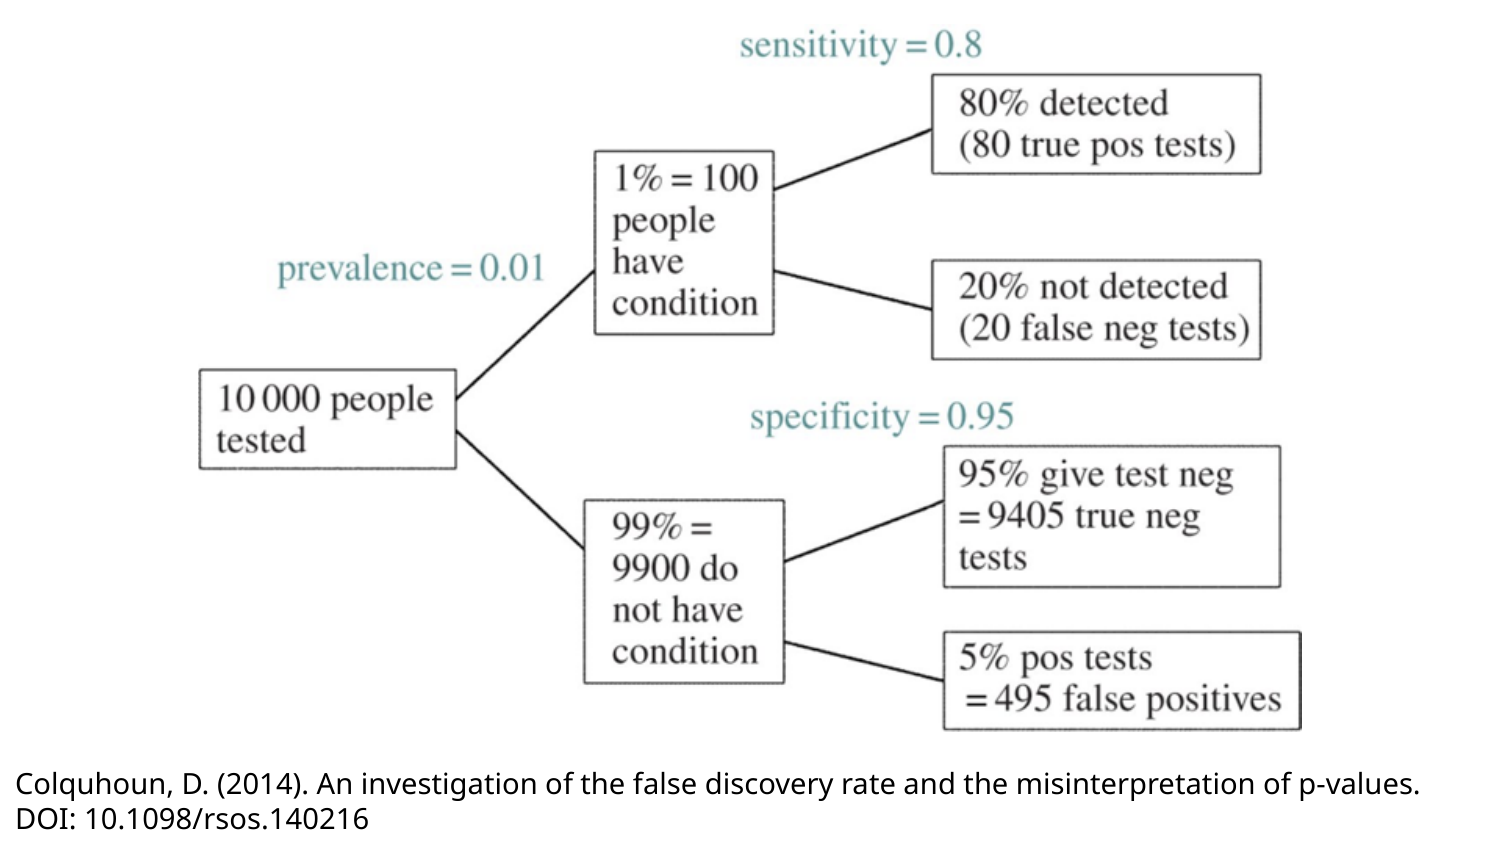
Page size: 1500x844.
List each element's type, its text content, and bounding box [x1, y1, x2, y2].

text_box Colquhoun, D. (2014). An investigation of the false discovery rate and the misinterpretation of p-values. DOI: 10.1098/rsos.140216 [0, 750, 1443, 807]
picture [198, 24, 1302, 732]
